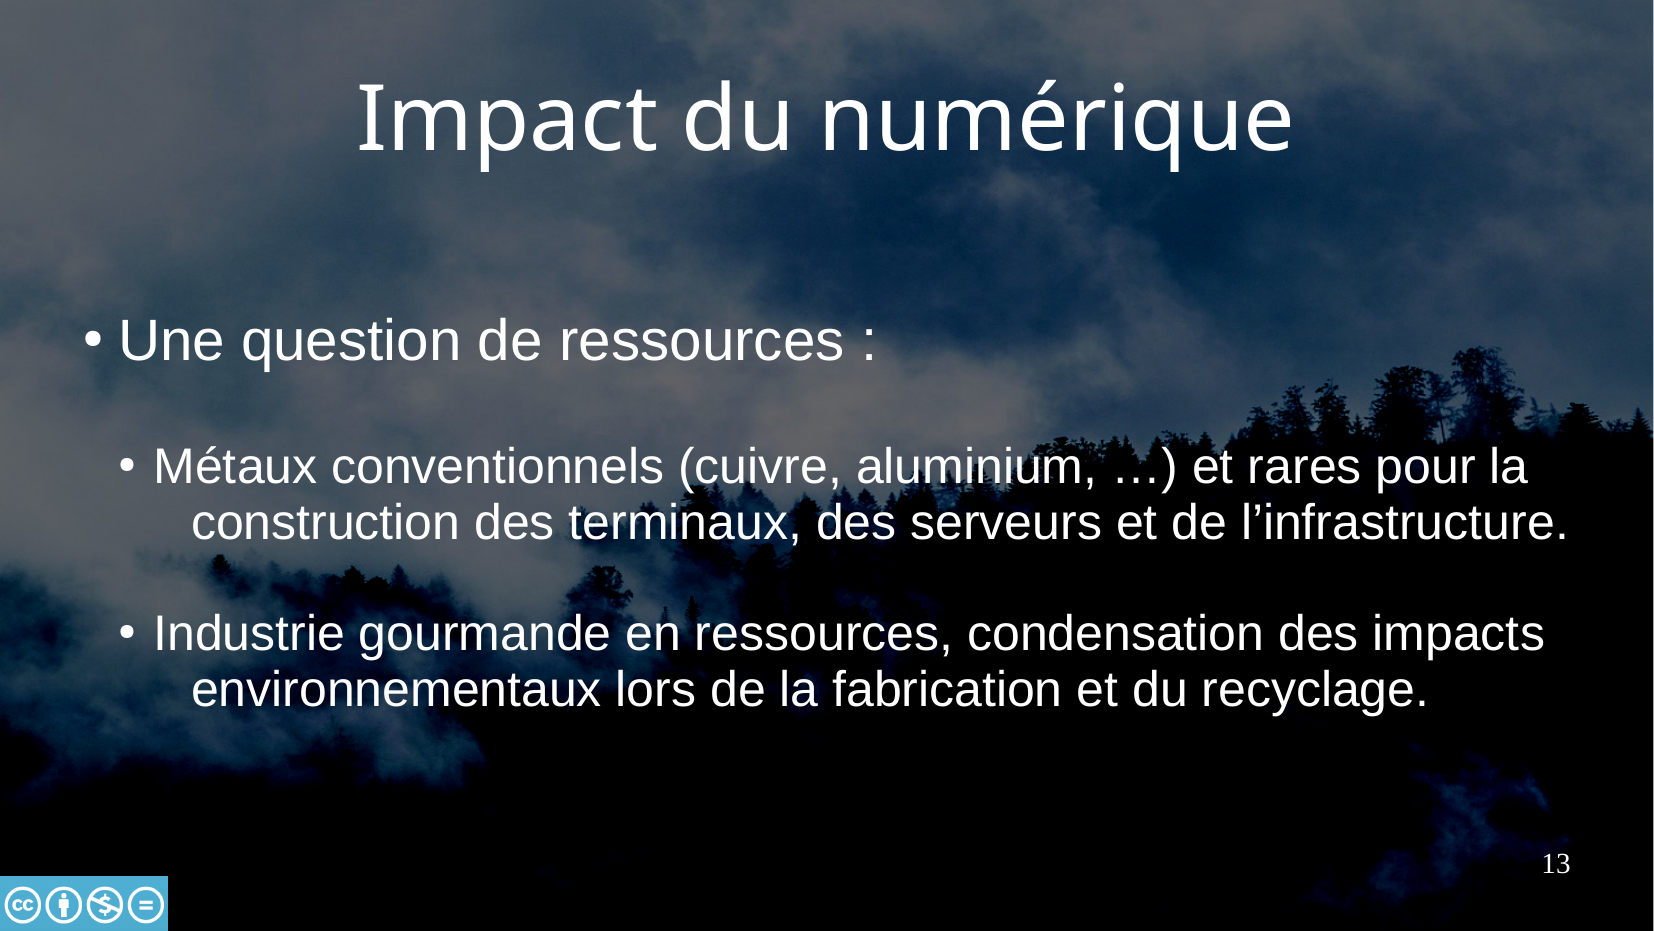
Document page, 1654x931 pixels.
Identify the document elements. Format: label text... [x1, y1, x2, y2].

title Impact du numérique [82, 37, 1571, 193]
subtitle Une question de ressources : Métaux conventionnels (cuivre, aluminium, …) et rares pour la construction des terminaux, des serveurs et de l’infrastructure. Industrie gourmande en ressources, condensation des impacts environnementaux lors de la fabrication et du recyclage. [82, 242, 1571, 783]
picture [0, 876, 168, 931]
